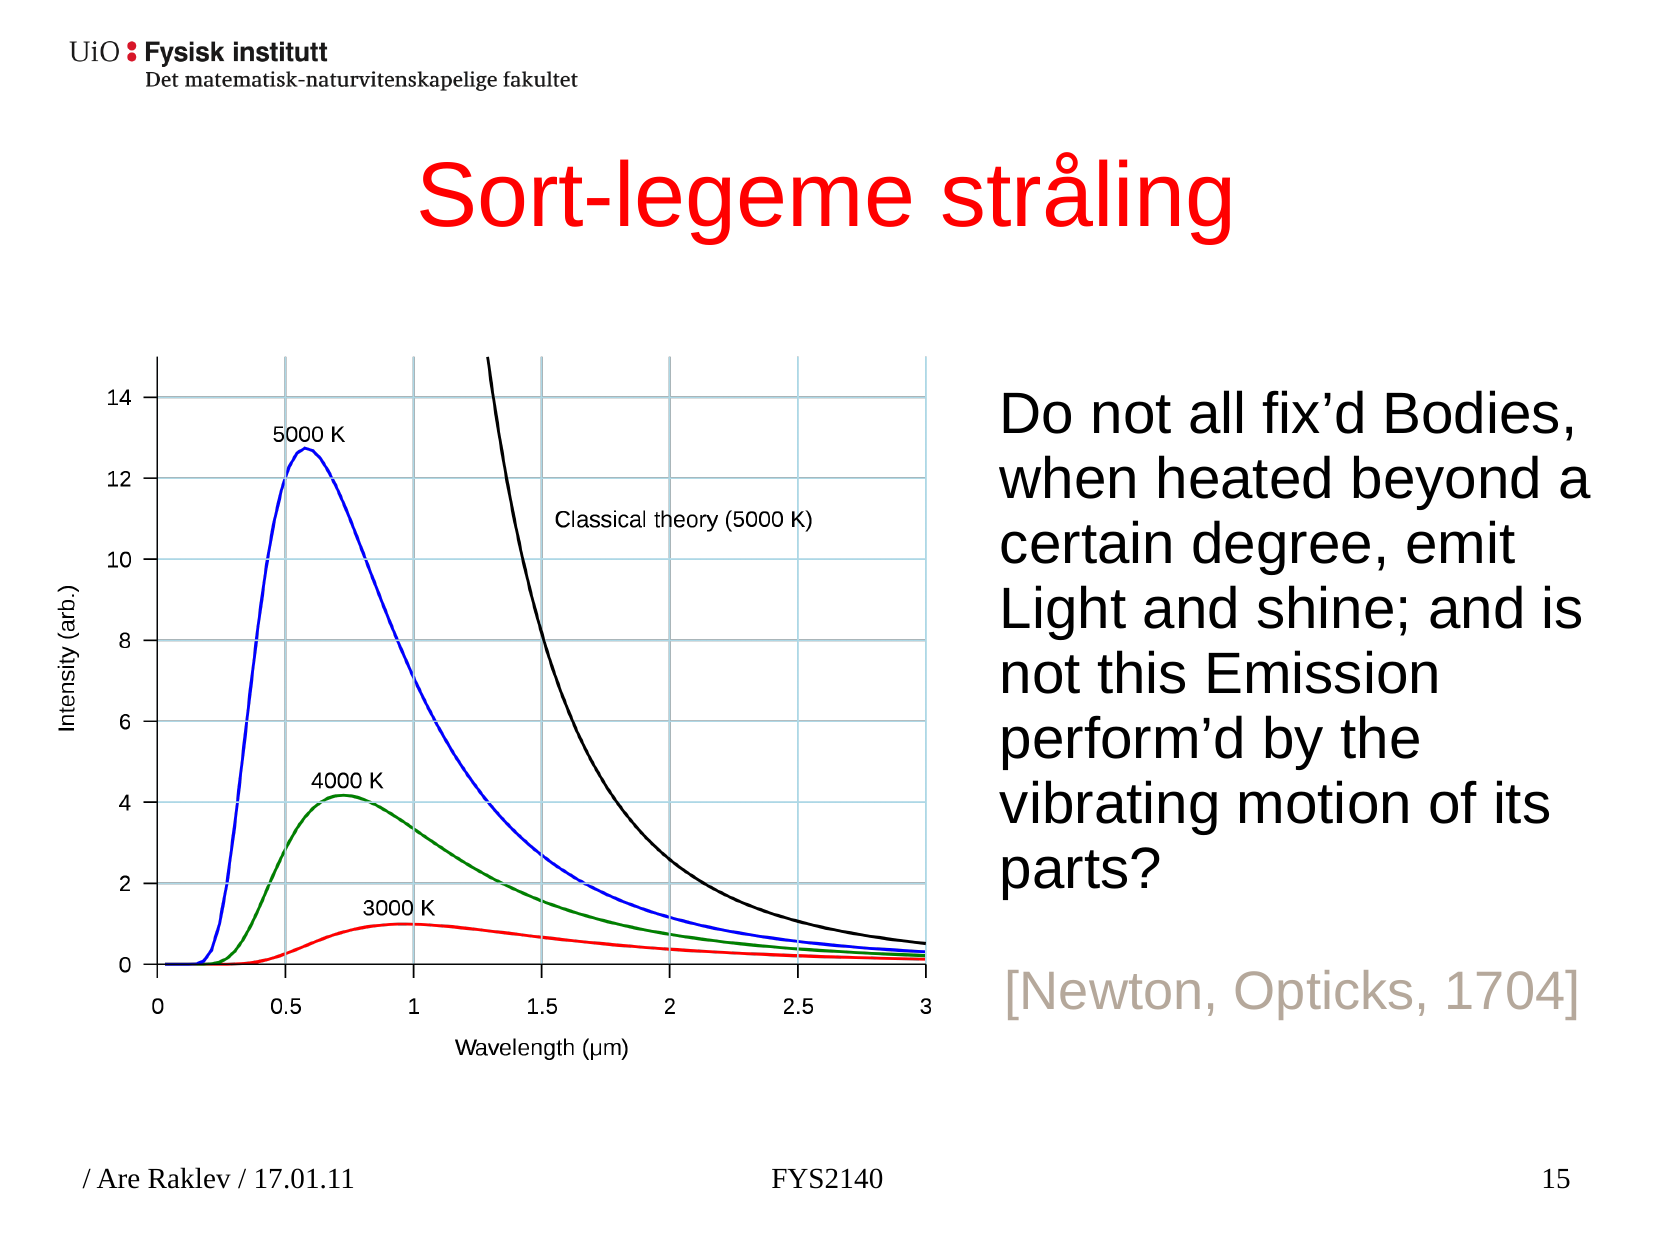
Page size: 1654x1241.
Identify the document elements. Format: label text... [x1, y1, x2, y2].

picture [68, 37, 581, 93]
title Sort-legeme stråling [82, 90, 1571, 298]
picture [46, 331, 964, 1066]
text_box [Newton, Opticks, 1704] [990, 953, 1627, 1029]
text_box Do not all fix’d Bodies, when heated beyond a certain degree, emit Light and shine; and is not this Emission perform’d by the vibrating motion of its parts? [985, 373, 1613, 909]
